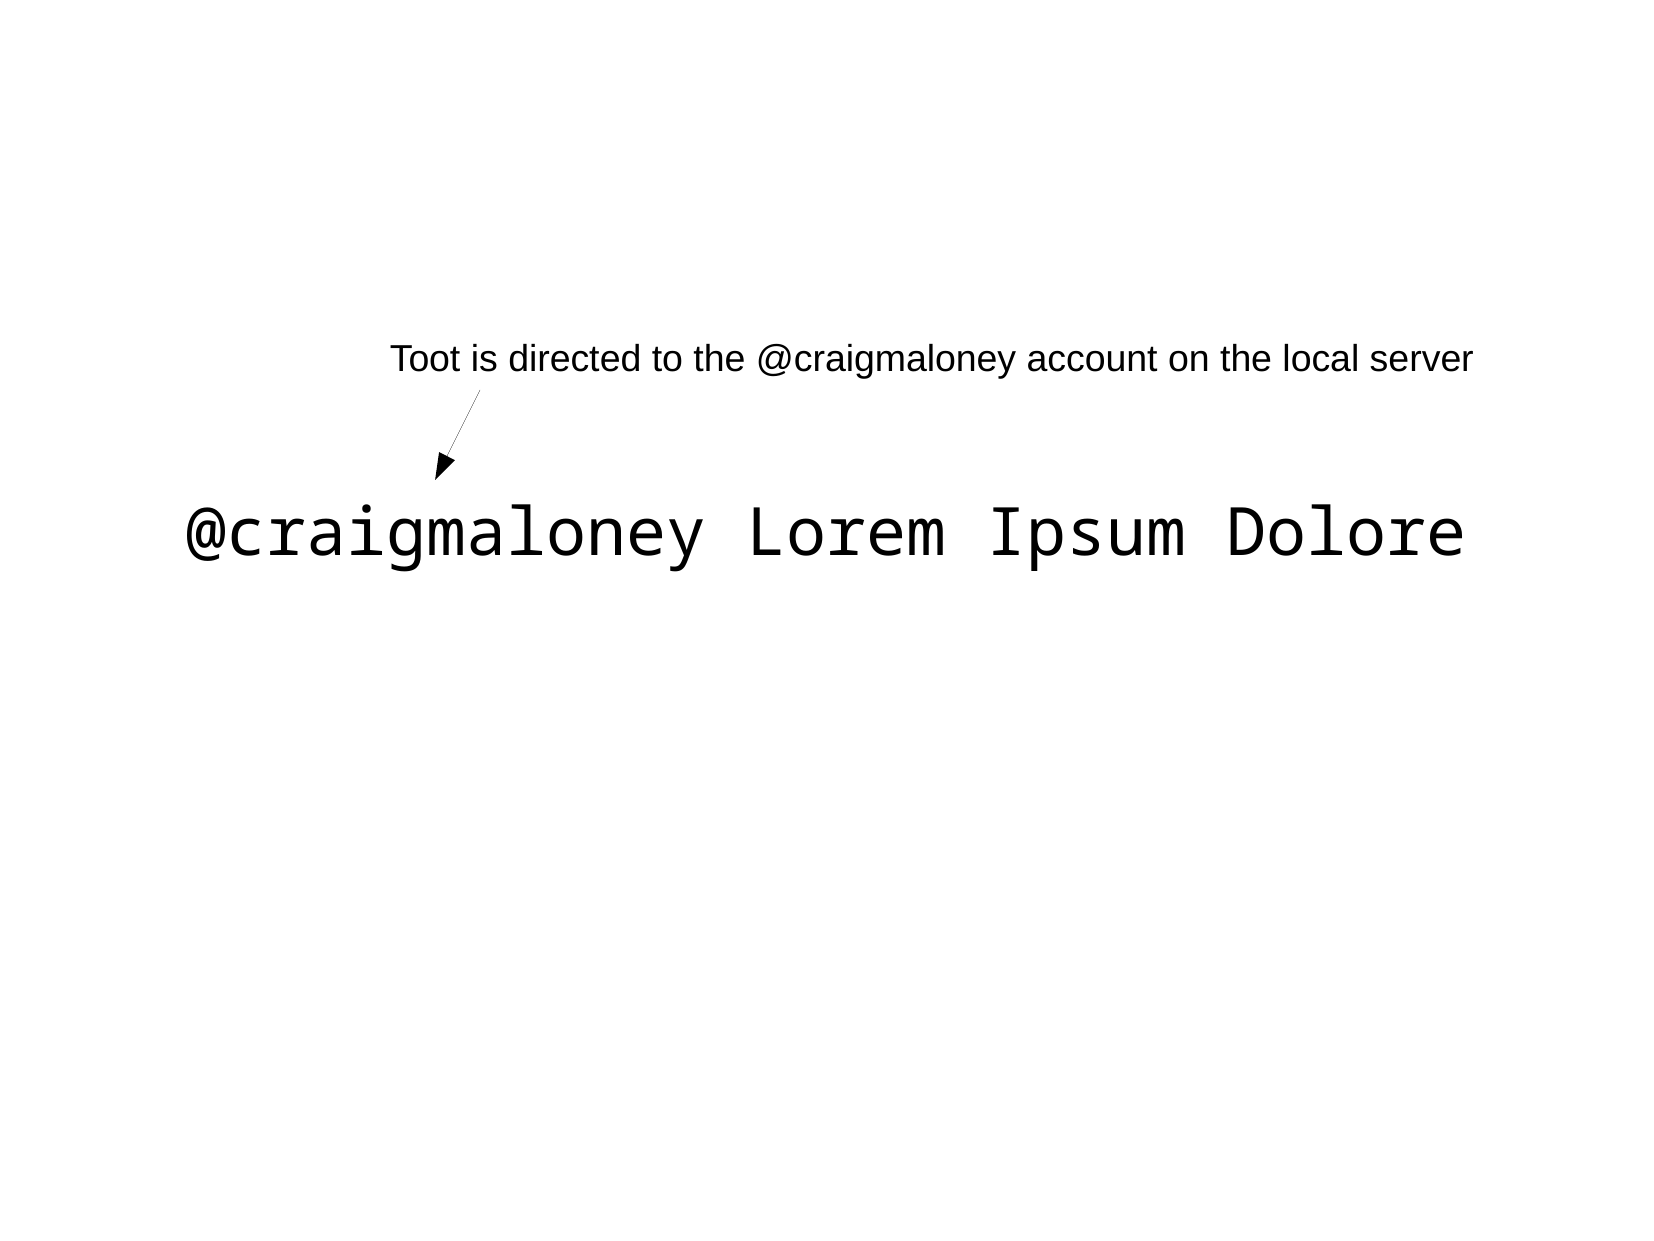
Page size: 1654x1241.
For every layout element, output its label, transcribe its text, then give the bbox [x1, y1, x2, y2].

subtitle @craigmaloney Lorem Ipsum Dolore [82, 49, 1571, 1010]
text_box Toot is directed to the @craigmaloney account on the local server [375, 329, 1490, 387]
